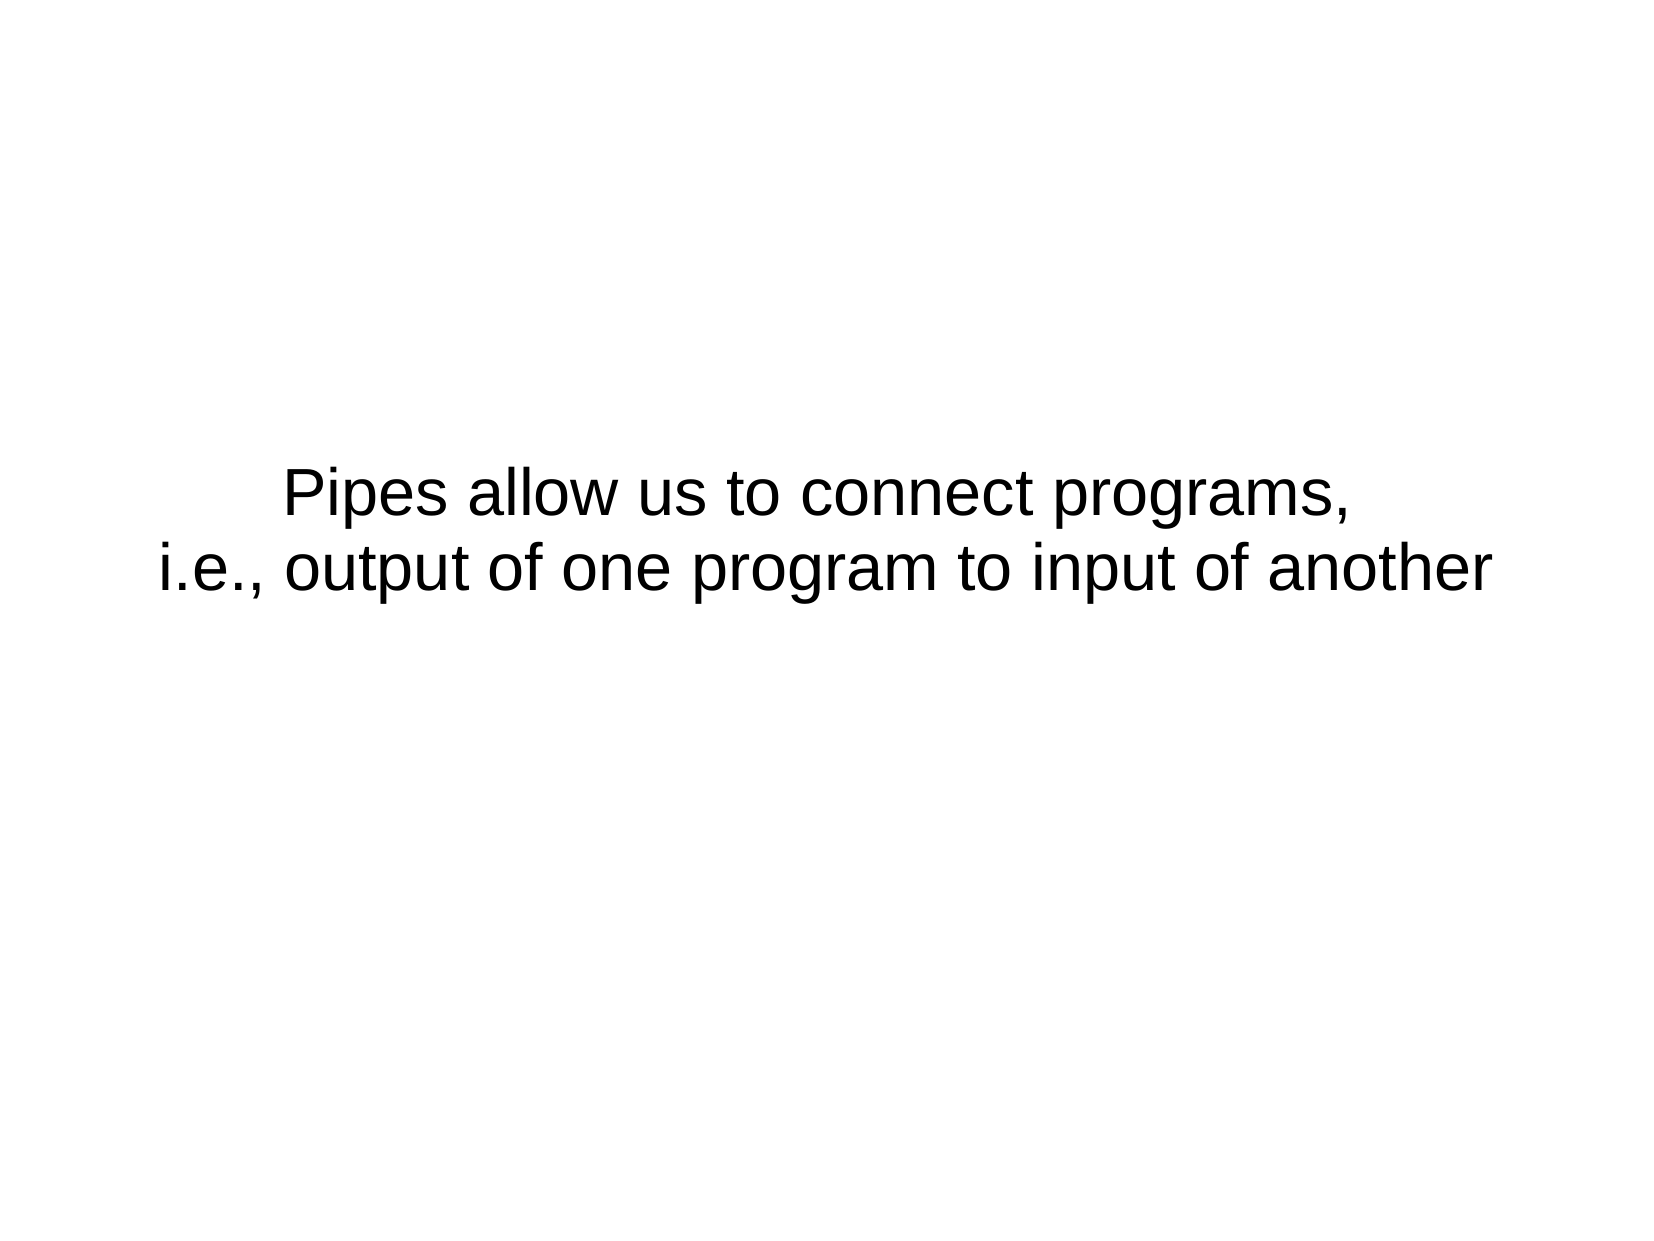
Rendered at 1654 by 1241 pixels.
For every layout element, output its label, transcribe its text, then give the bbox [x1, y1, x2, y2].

subtitle Pipes allow us to connect programs, i.e., output of one program to input of another [82, 49, 1571, 1010]
